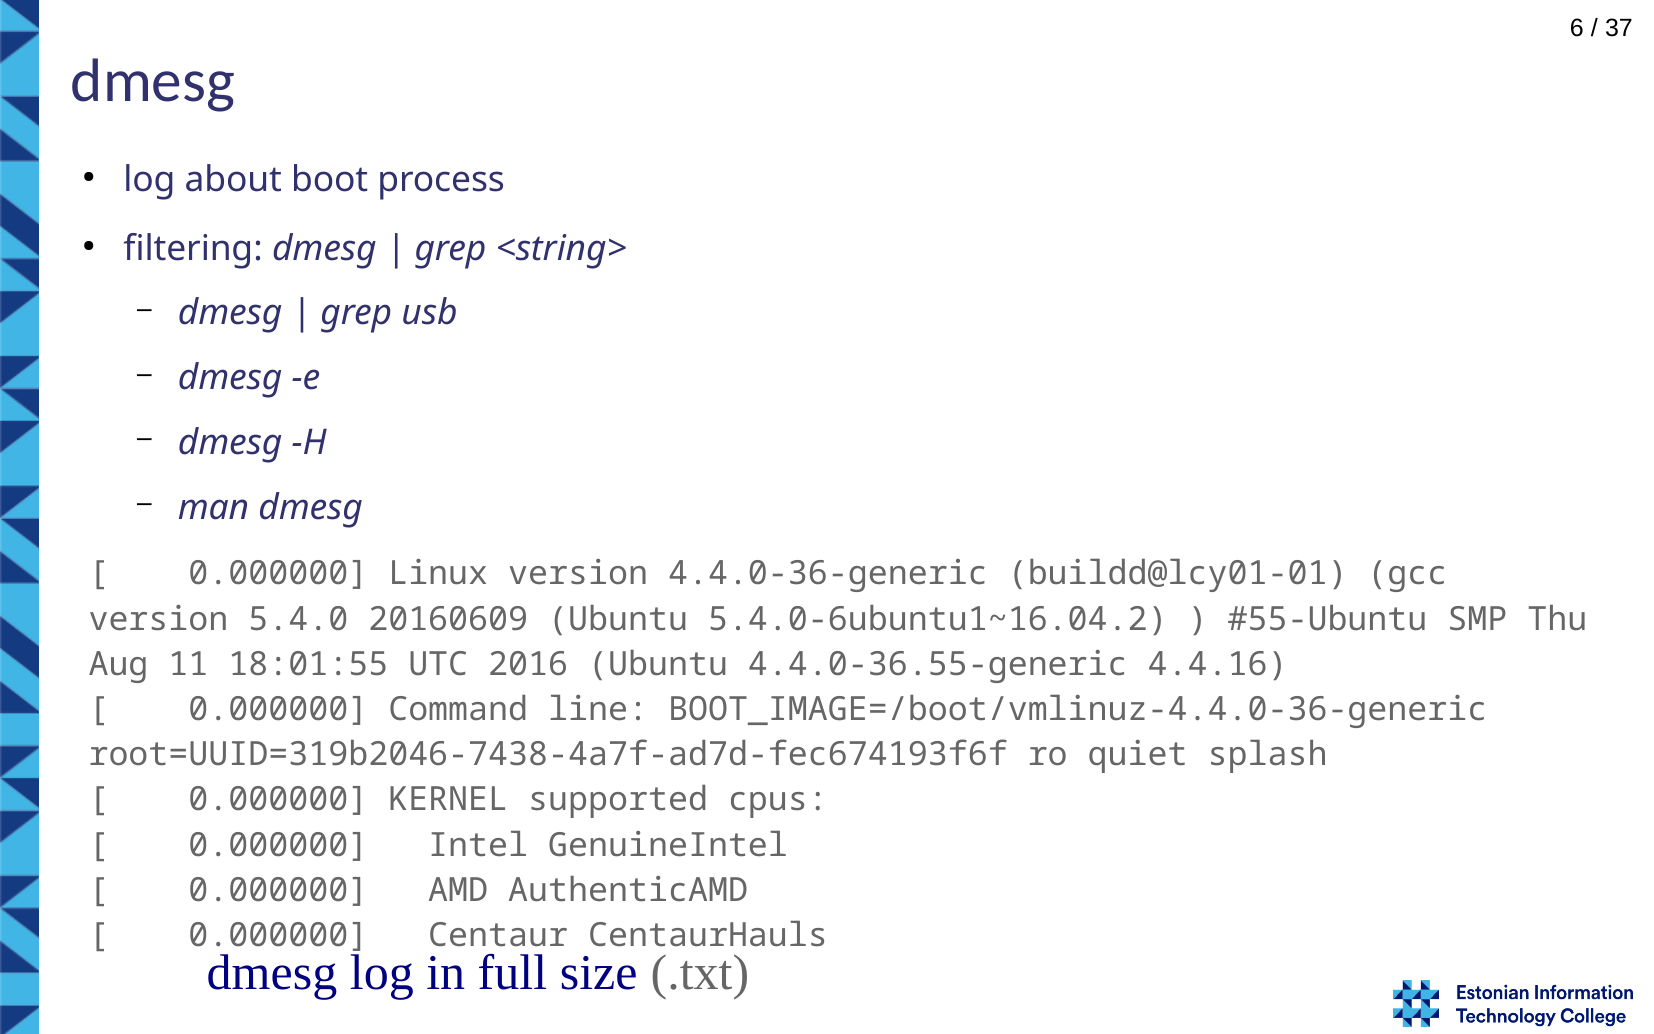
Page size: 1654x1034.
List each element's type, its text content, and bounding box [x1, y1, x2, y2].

text_box dmesg log in full size (.txt) [206, 944, 804, 1016]
picture [1393, 980, 1633, 1027]
text_box [ 0.000000] Linux version 4.4.0-36-generic (buildd@lcy01-01) (gcc version 5.4.0 20160609 (Ubuntu 5.4.0-6ubuntu1~16.04.2) ) #55-Ubuntu SMP Thu Aug 11 18:01:55 UTC 2016 (Ubuntu 4.4.0-36.55-generic 4.4.16) [ 0.000000] Command line: BOOT_IMAGE=/boot/vmlinuz-4.4.0-36-generic root=UUID=319b2046-7438-4a7f-ad7d-fec674193f6f ro quiet splash [ 0.000000] KERNEL supported cpus: [ 0.000000] Intel GenuineIntel [ 0.000000] AMD AuthenticAMD [ 0.000000] Centaur CentaurHauls [88, 549, 1595, 945]
list log about boot process filtering: dmesg | grep <string> dmesg | grep usb dmesg -e dmesg -H man dmesg [68, 153, 1630, 532]
title dmesg [70, 41, 1630, 130]
